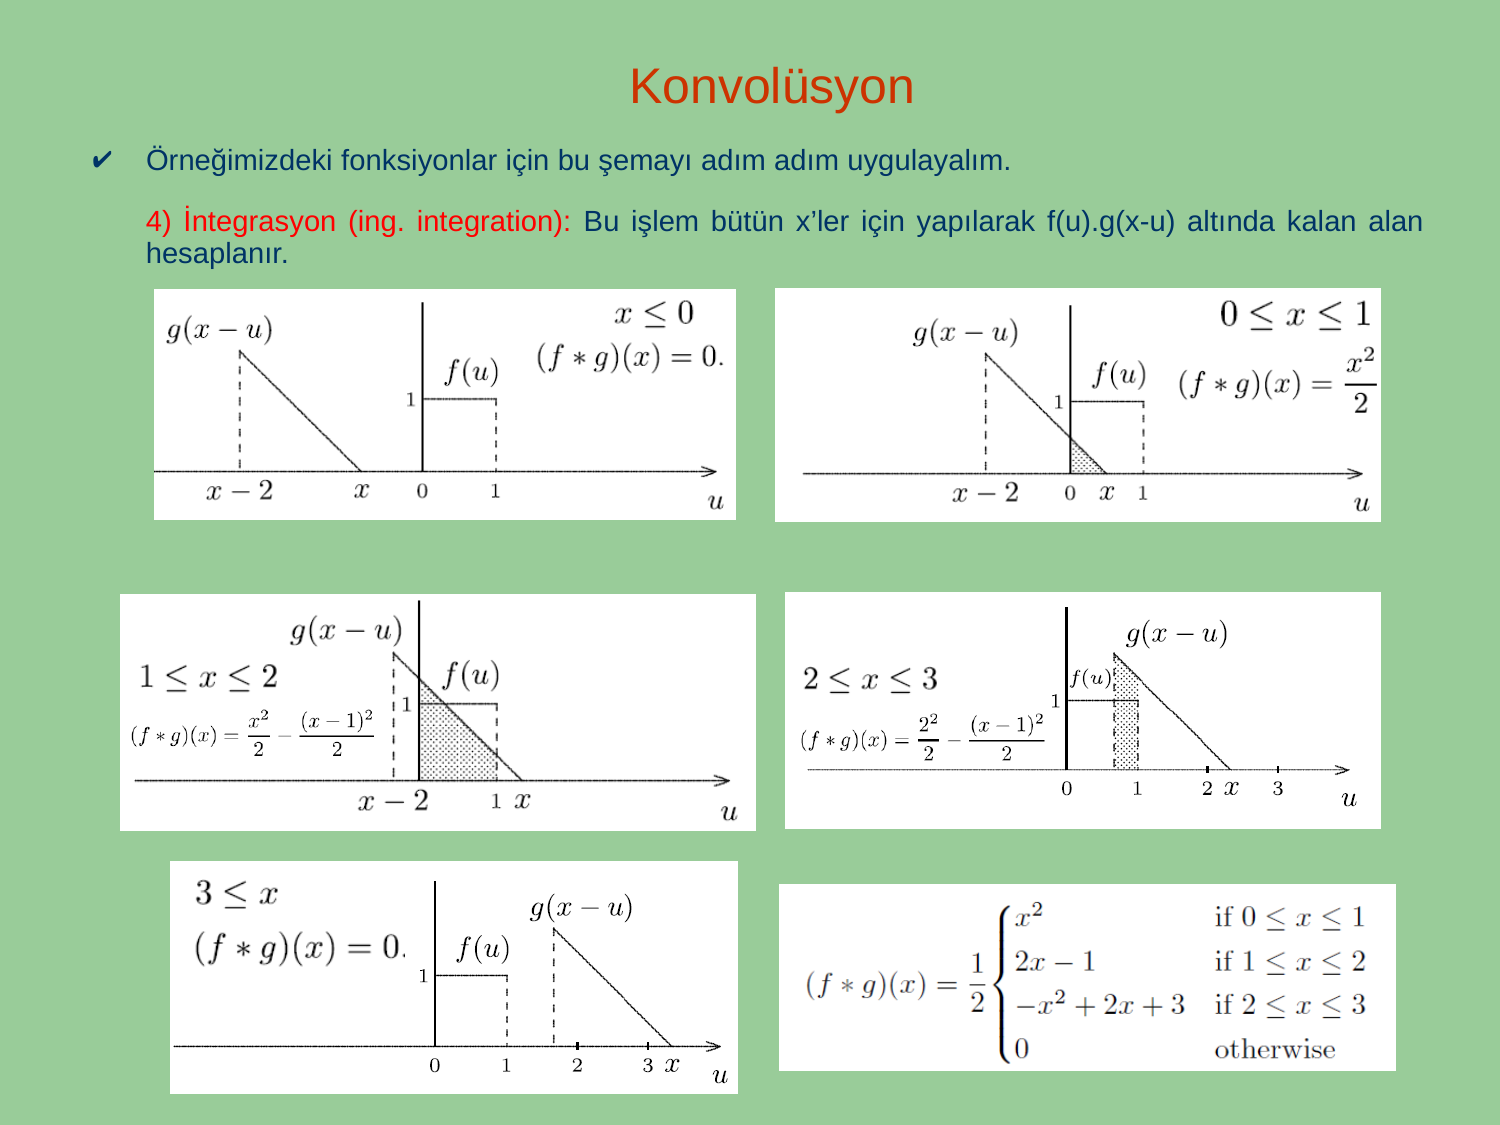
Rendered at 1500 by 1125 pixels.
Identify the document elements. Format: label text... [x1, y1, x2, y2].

title Konvolüsyon [135, 22, 1410, 144]
picture [775, 288, 1381, 522]
list Örneğimizdeki fonksiyonlar için bu şemayı adım adım uygulayalım. [75, 144, 1426, 190]
picture [154, 289, 736, 520]
picture [779, 884, 1396, 1071]
list 4) İntegrasyon (ing. integration): Bu işlem bütün x’ler için yapılarak f(u).g(x-u) altında kalan alan hesaplanır. [75, 204, 1426, 271]
picture [170, 861, 738, 1094]
picture [785, 592, 1381, 829]
picture [120, 594, 756, 831]
